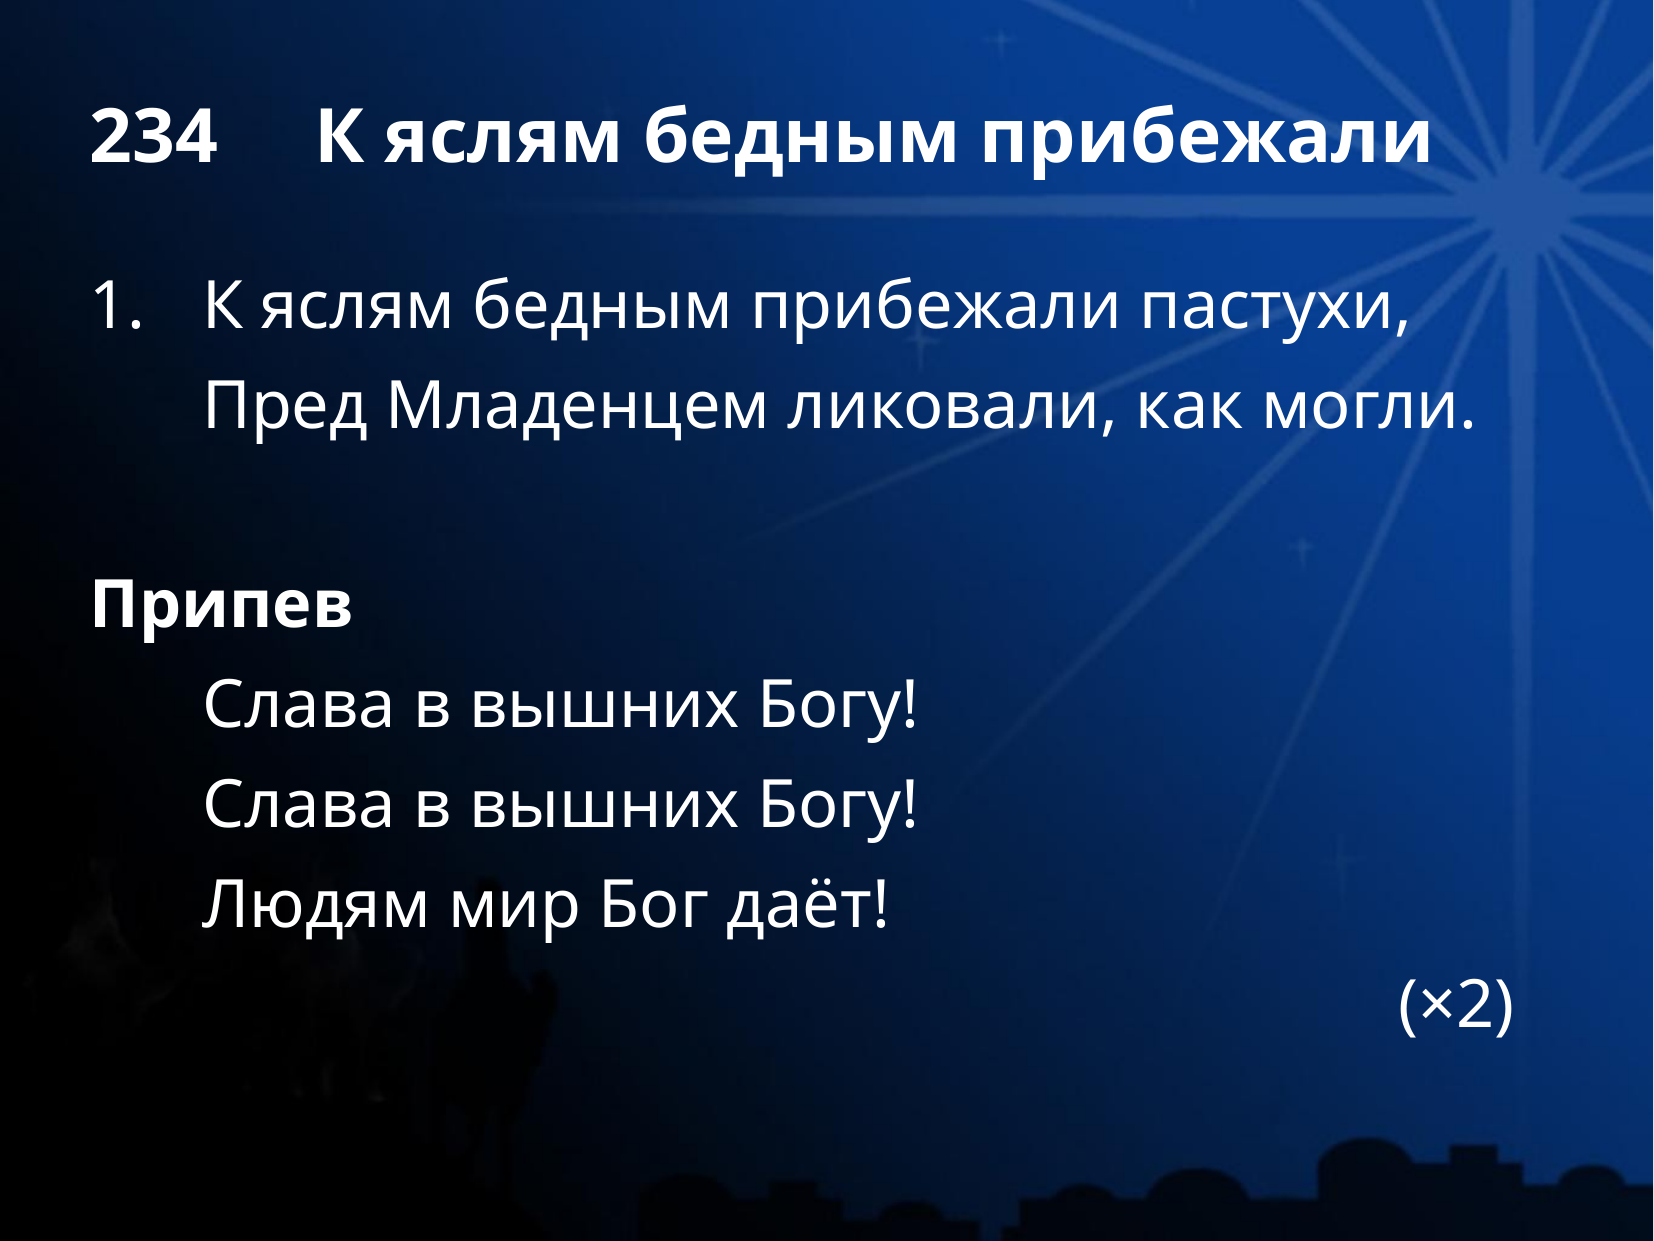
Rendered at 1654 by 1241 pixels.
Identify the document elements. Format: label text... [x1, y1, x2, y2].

picture [0, 0, 1654, 1241]
text_box 234 К яслям бедным прибежали [75, 75, 1576, 188]
text_box 1. К яслям бедным прибежали пастухи, Пред Младенцем ликовали, как могли. Припев Слава в вышних Богу! Слава в вышних Богу! Людям мир Бог даёт! (×2) [75, 188, 1576, 1163]
